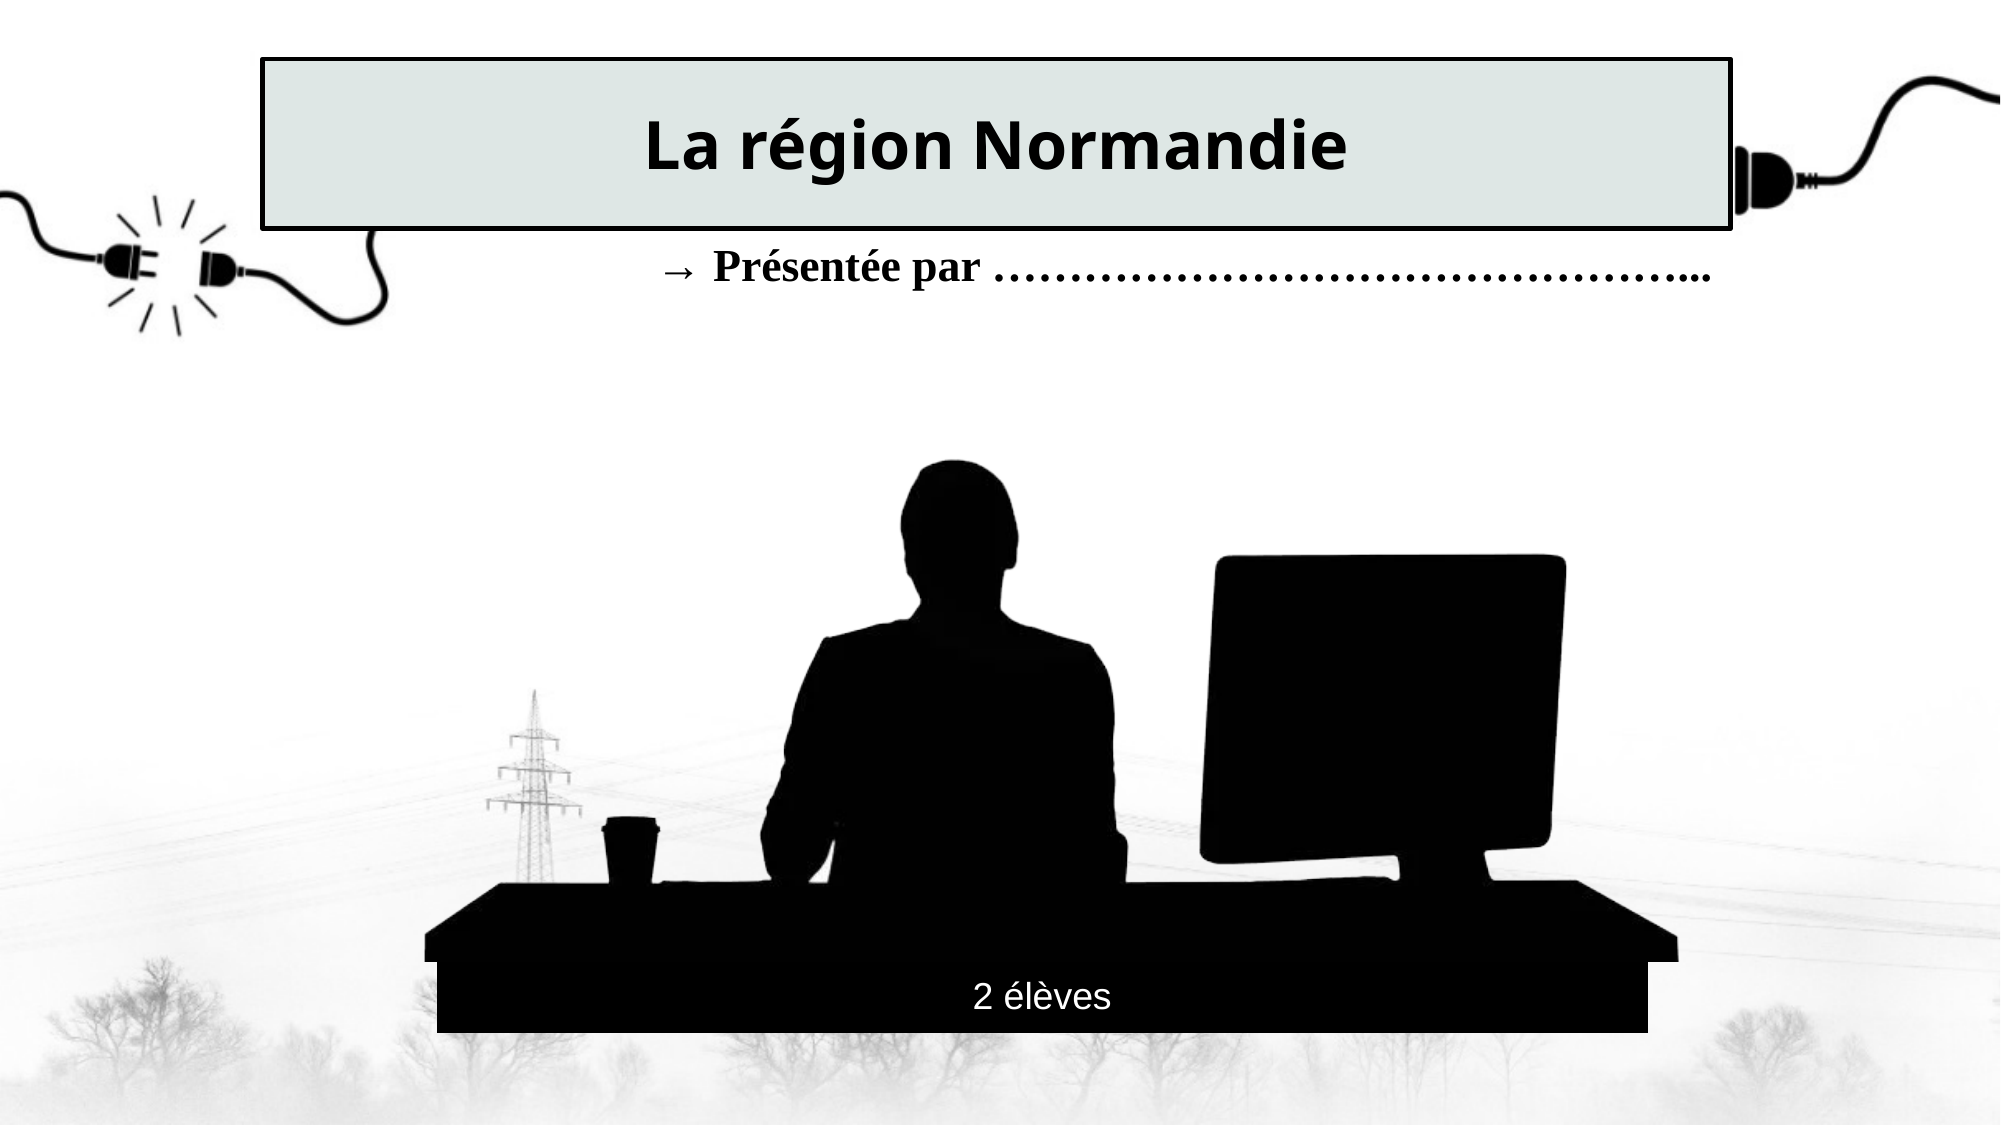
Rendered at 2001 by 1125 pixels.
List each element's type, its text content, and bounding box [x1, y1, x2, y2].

text_box 2 élèves [437, 962, 1648, 1033]
picture [0, 0, 2001, 1125]
text_box → Présentée par ………………………………………... [624, 233, 1728, 300]
text_box La région Normandie [262, 58, 1731, 229]
